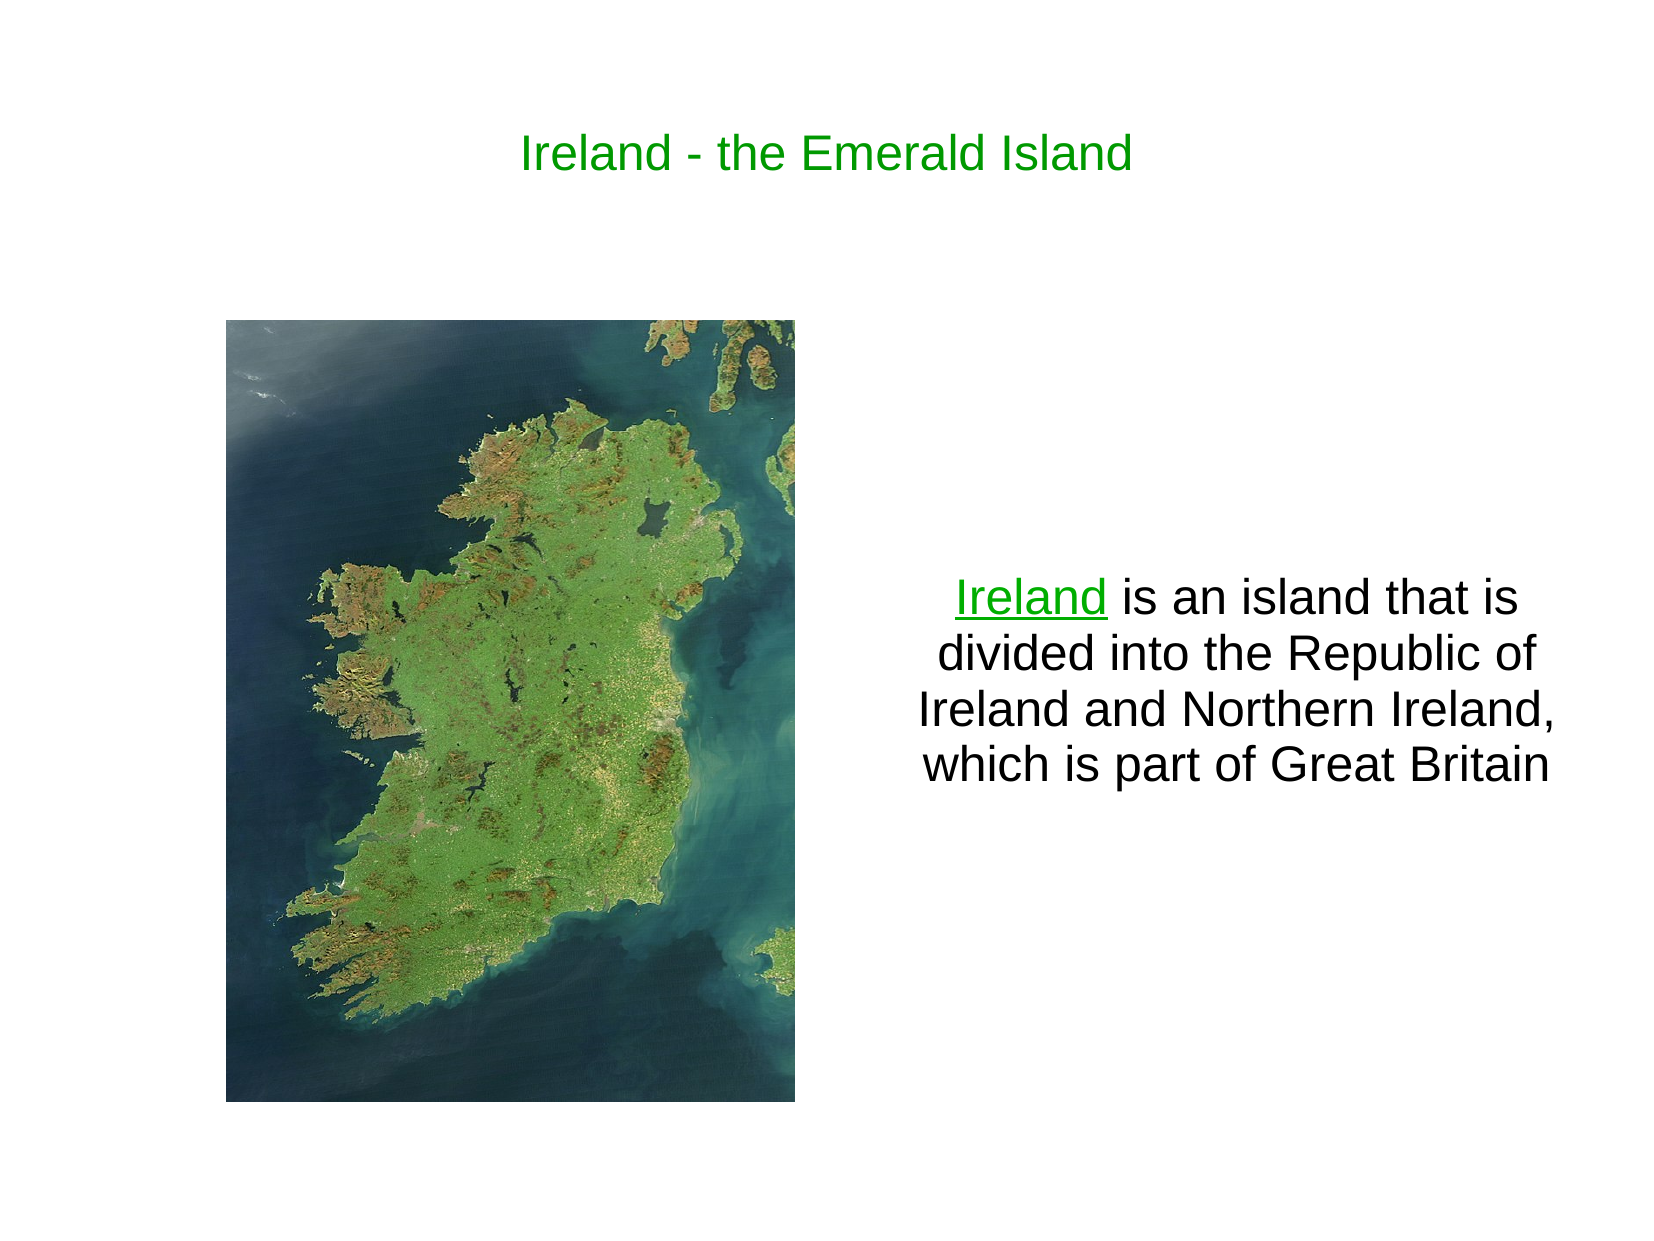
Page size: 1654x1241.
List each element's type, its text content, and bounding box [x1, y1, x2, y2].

list Ireland is an island that is divided into the Republic of Ireland and Northern Ireland, which is part of Great Britain [838, 271, 1565, 1091]
title Ireland - the Emerald Island [82, 49, 1571, 257]
picture [226, 320, 795, 1102]
